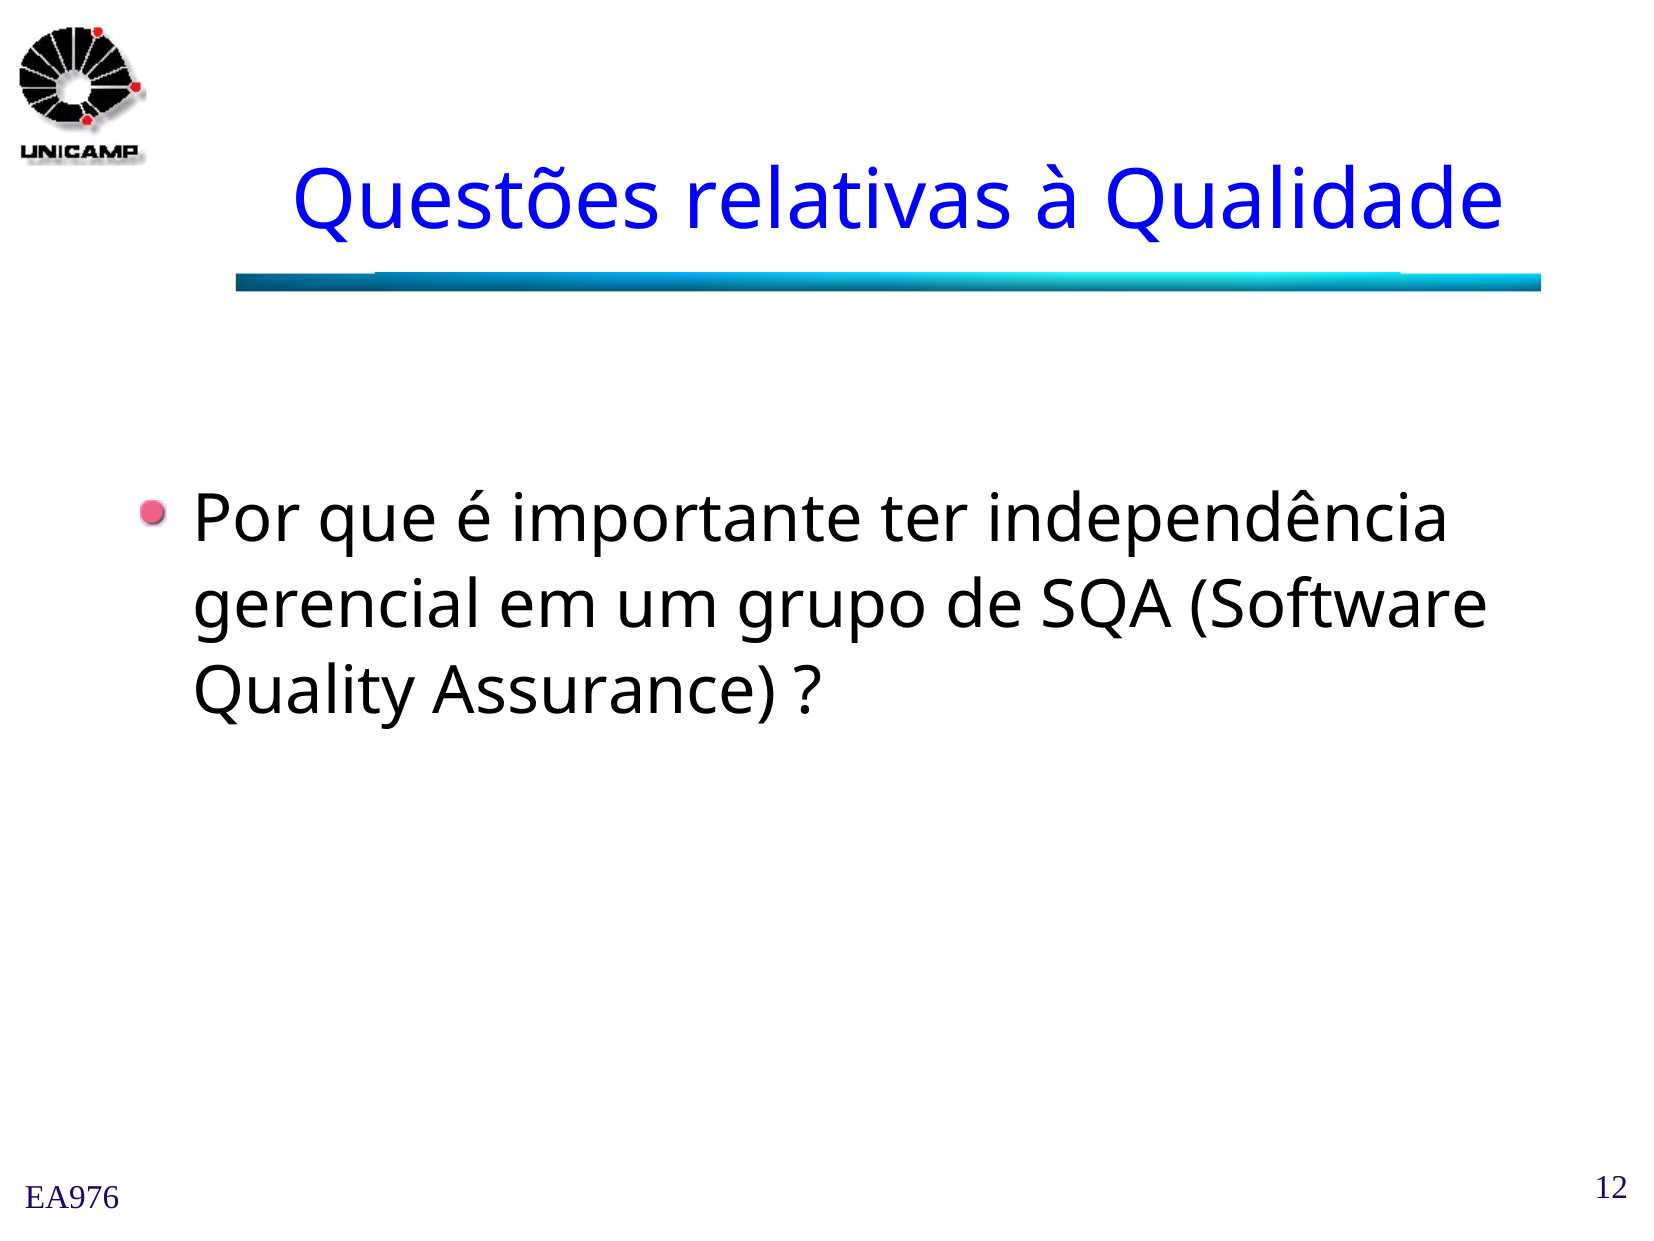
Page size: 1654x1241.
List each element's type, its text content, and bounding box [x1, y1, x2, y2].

list Por que é importante ter independência gerencial em um grupo de SQA (Software Quality Assurance) ? [121, 472, 1534, 1182]
title Questões relativas à Qualidade [264, 21, 1534, 250]
picture [125, 272, 1654, 295]
